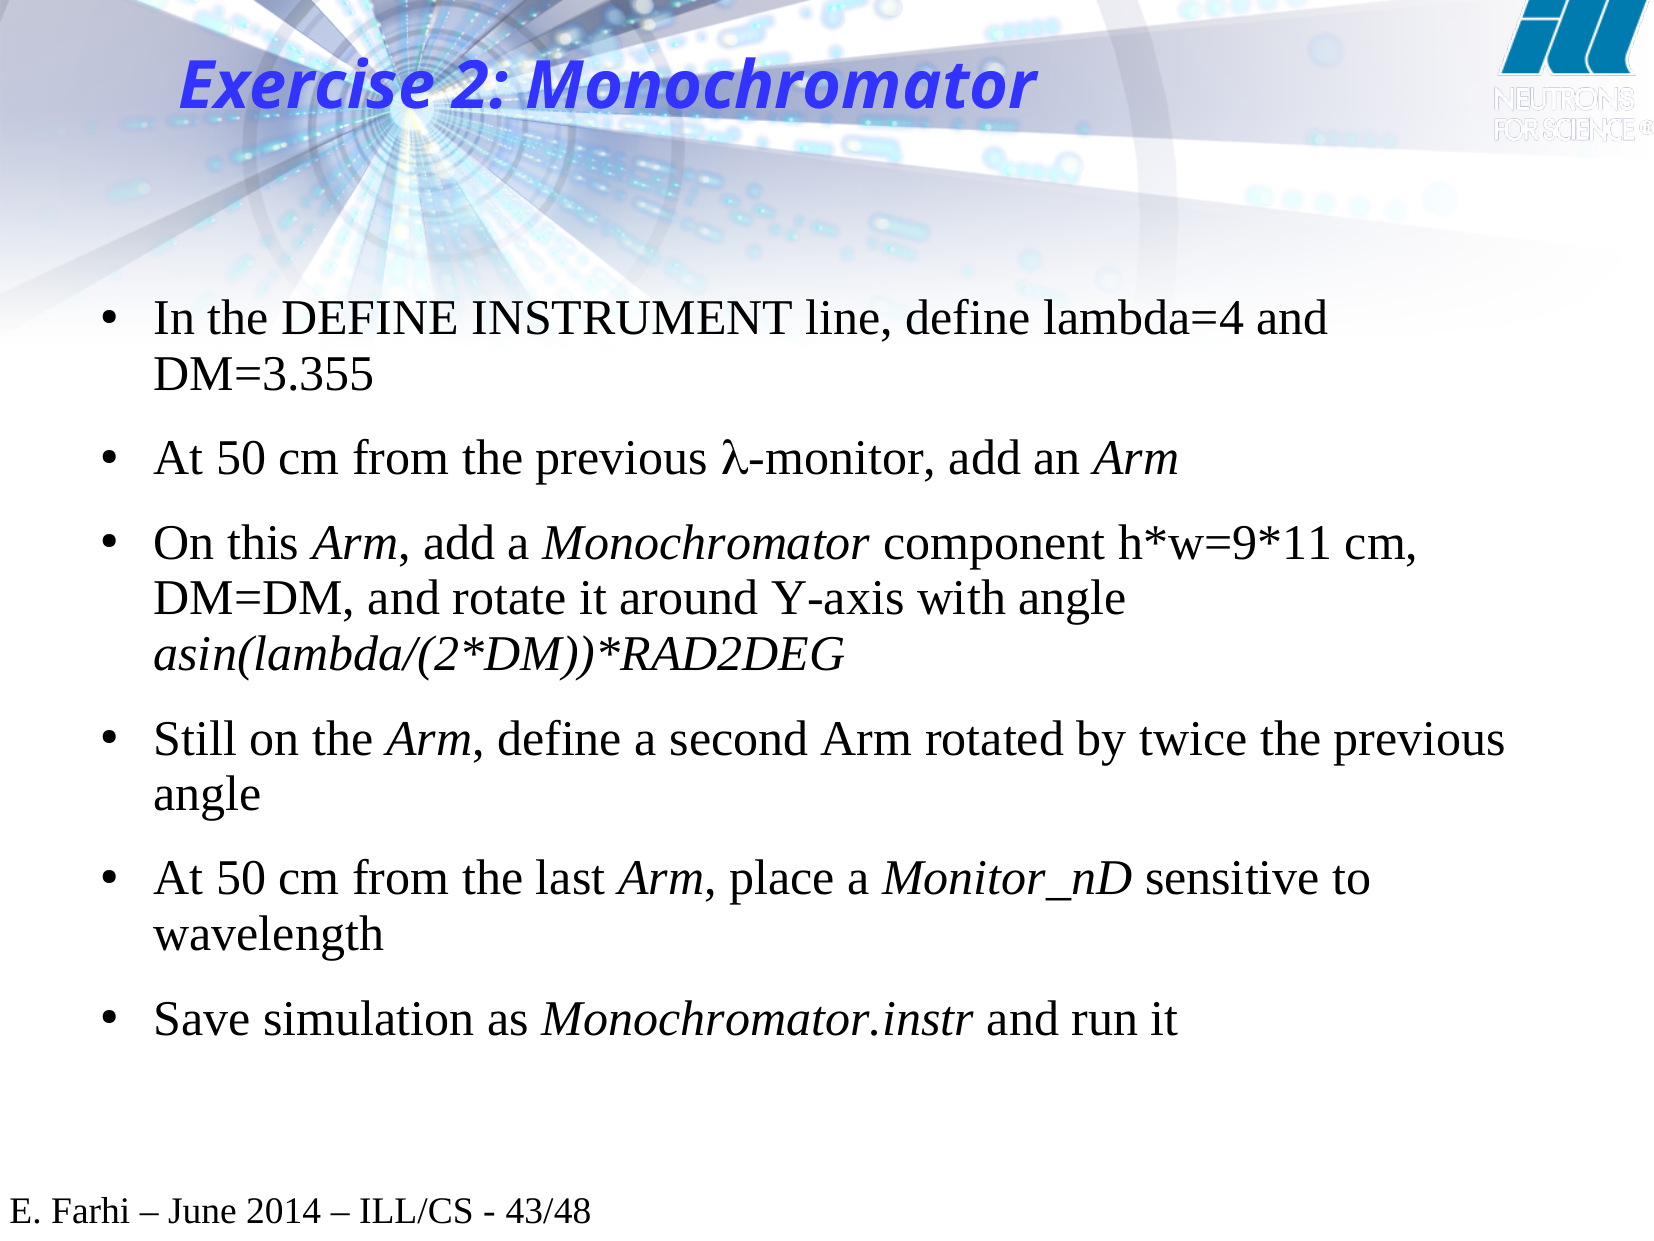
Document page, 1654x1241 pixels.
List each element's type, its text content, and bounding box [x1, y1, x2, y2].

list In the DEFINE INSTRUMENT line, define lambda=4 and DM=3.355 At 50 cm from the previous l-monitor, add an Arm On this Arm, add a Monochromator component h*w=9*11 cm, DM=DM, and rotate it around Y-axis with angle asin(lambda/(2*DM))*RAD2DEG Still on the Arm, define a second Arm rotated by twice the previous angle At 50 cm from the last Arm, place a Monitor_nD sensitive to wavelength Save simulation as Monochromator.instr and run it [82, 290, 1538, 1061]
picture [0, 0, 1654, 355]
text_box Exercise 2: Monochromator [178, 37, 895, 124]
